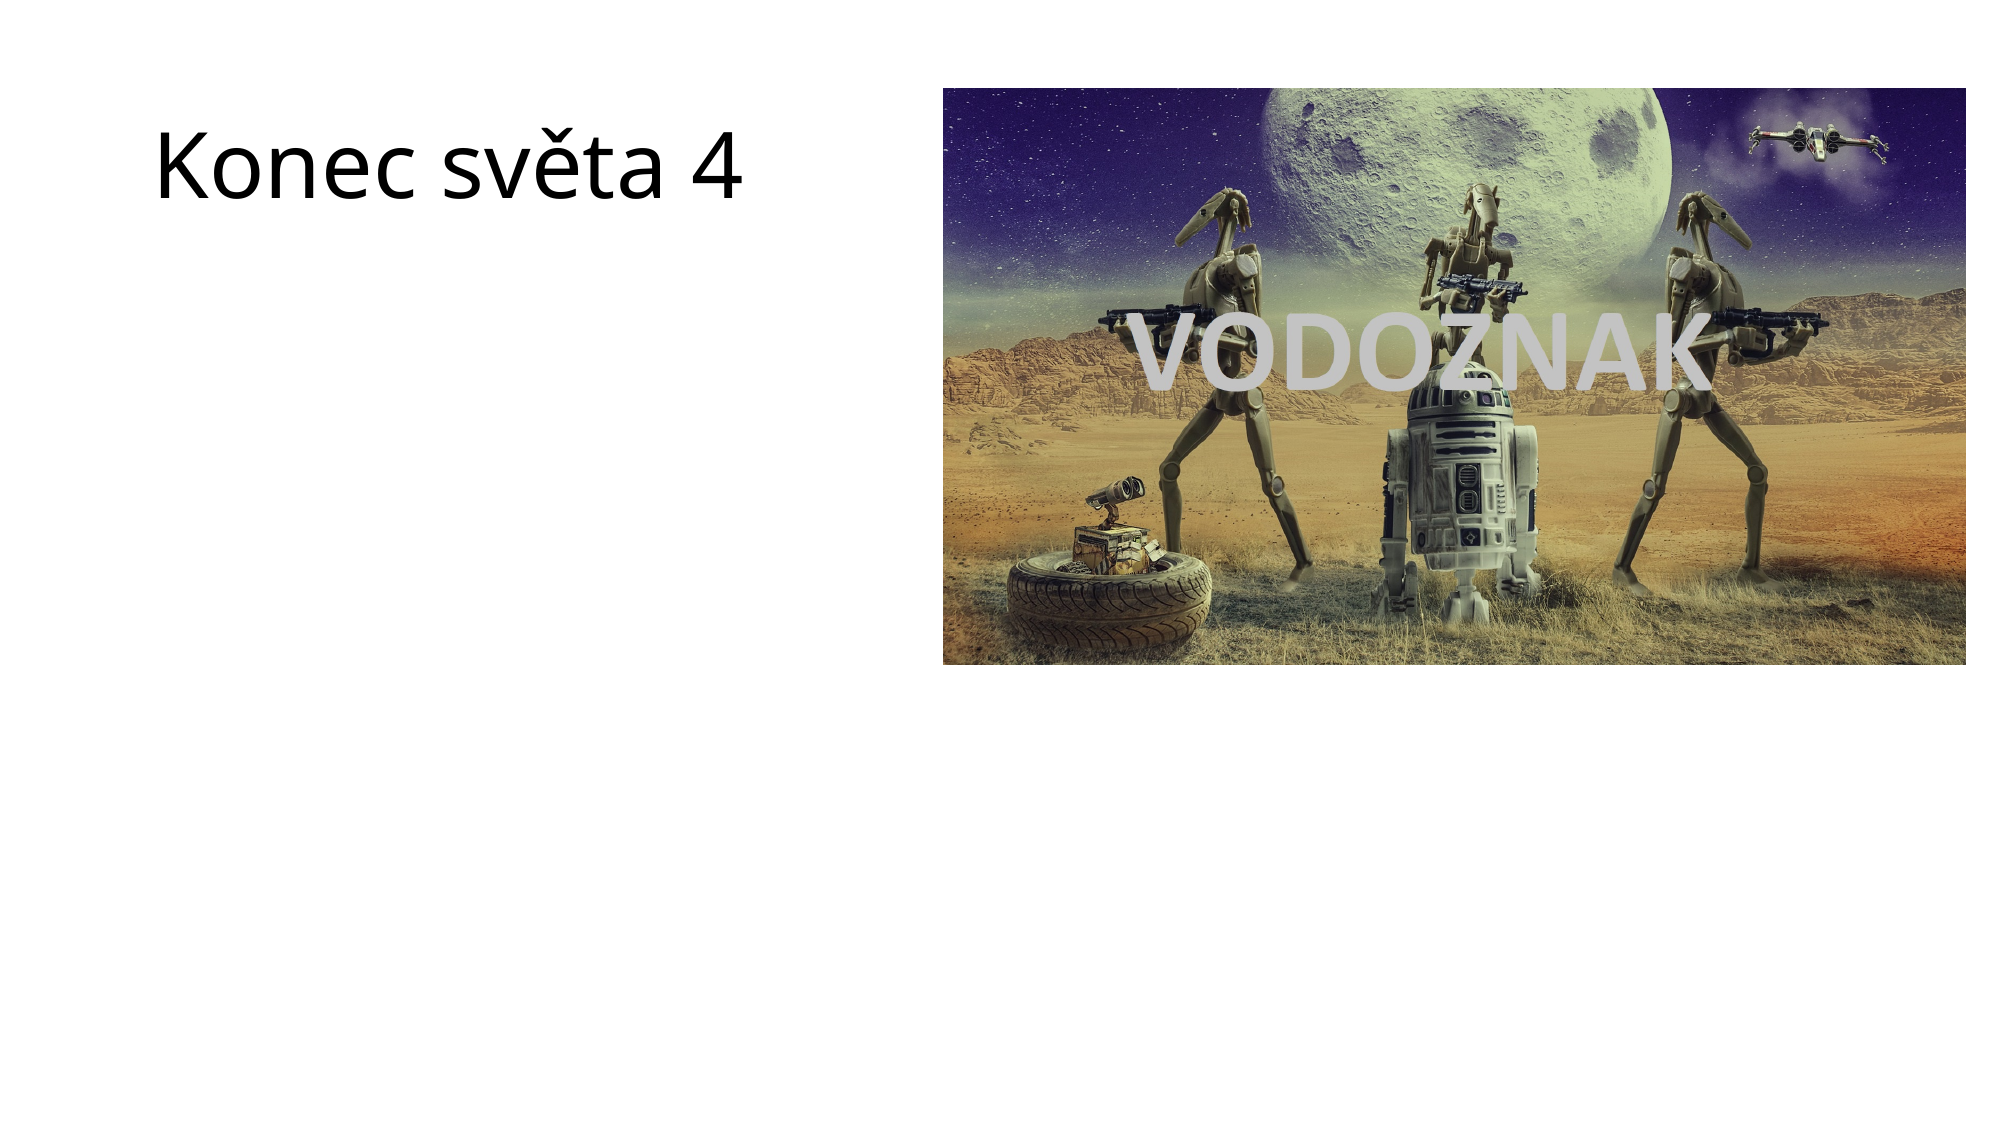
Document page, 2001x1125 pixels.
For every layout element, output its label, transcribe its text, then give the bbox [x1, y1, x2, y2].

picture [943, 89, 1966, 665]
title Konec světa 4 [137, 59, 1863, 278]
